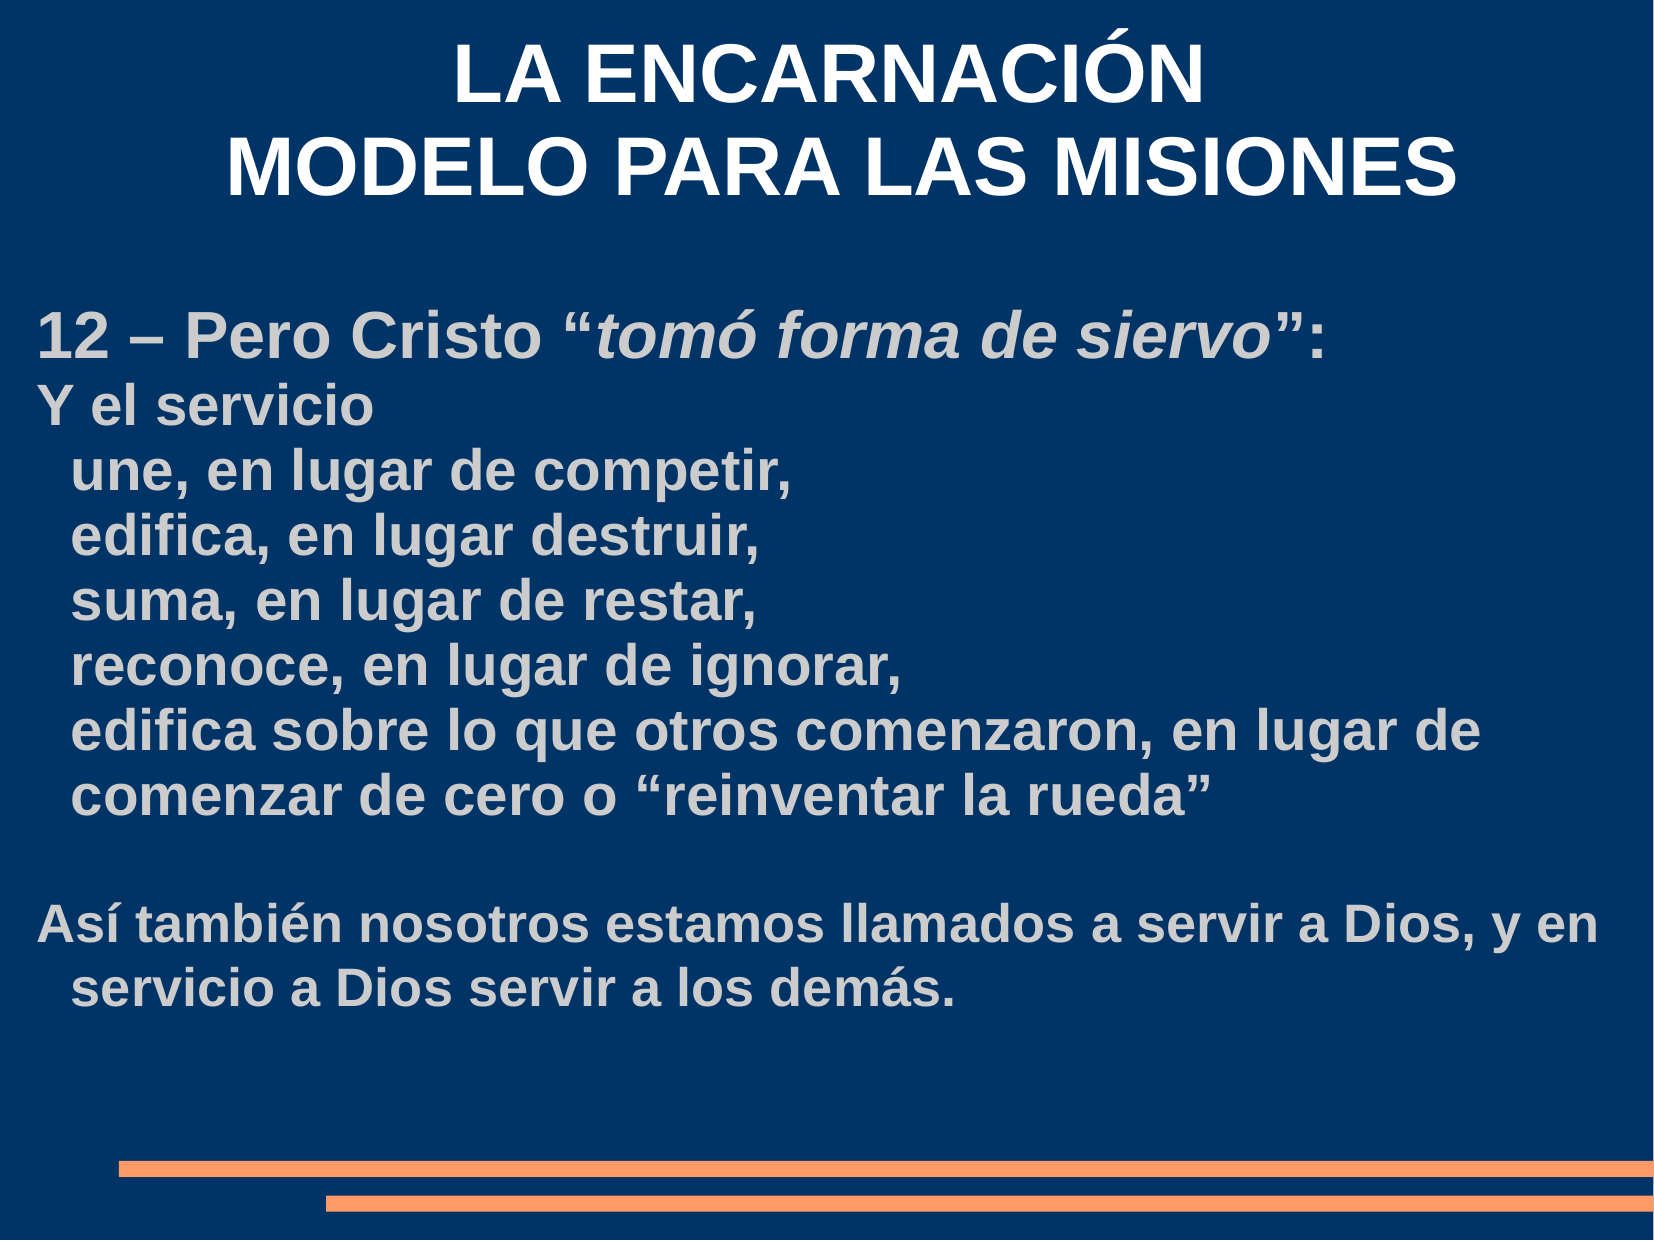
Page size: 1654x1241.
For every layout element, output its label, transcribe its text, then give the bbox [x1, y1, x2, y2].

subtitle 12 – Pero Cristo “tomó forma de siervo”: Y el servicio une, en lugar de competir, edifica, en lugar destruir, suma, en lugar de restar, reconoce, en lugar de ignorar, edifica sobre lo que otros comenzaron, en lugar de comenzar de cero o “reinventar la rueda” Así también nosotros estamos llamados a servir a Dios, y en servicio a Dios servir a los demás. [35, 212, 1630, 1158]
title LA ENCARNACIÓN MODELO PARA LAS MISIONES [23, 0, 1619, 237]
